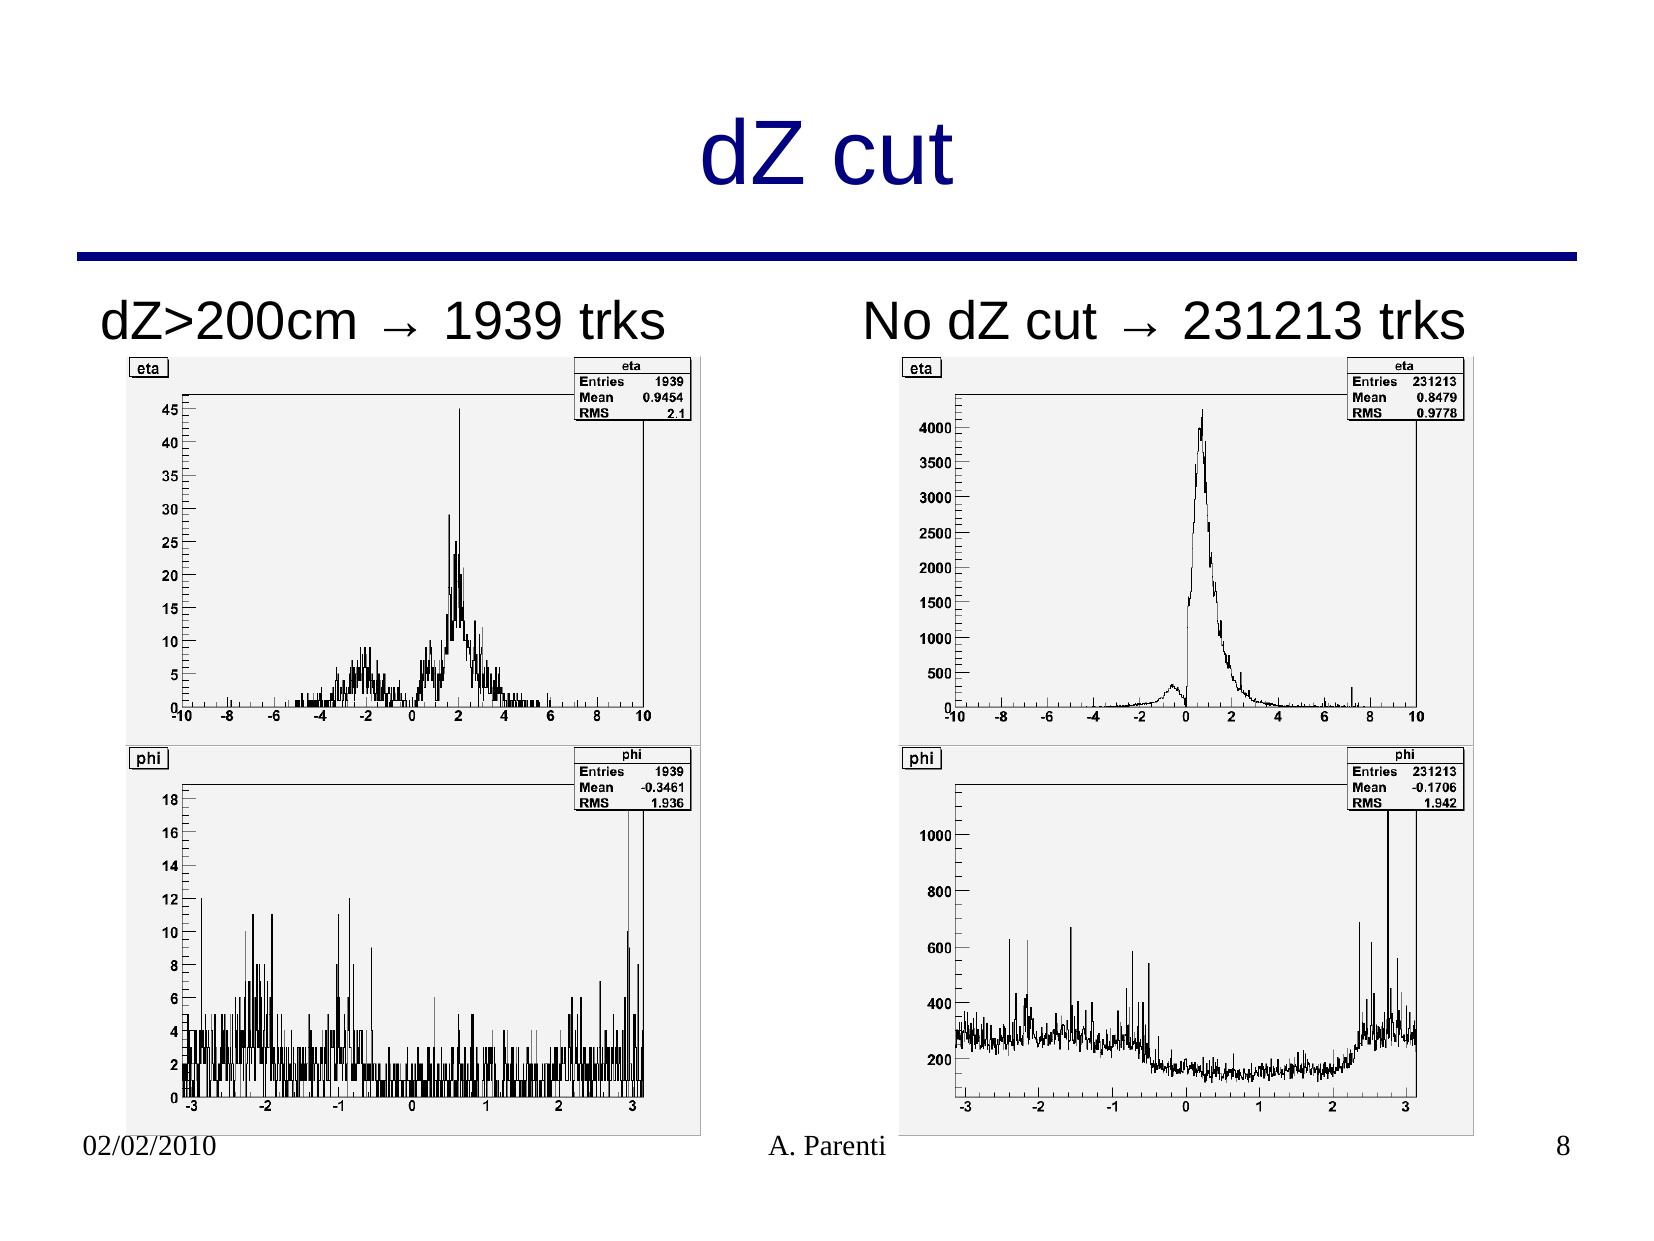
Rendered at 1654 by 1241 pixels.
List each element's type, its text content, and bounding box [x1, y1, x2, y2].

list No dZ cut → 231213 trks [845, 290, 1572, 1094]
title dZ cut [82, 56, 1571, 250]
picture [897, 355, 1474, 1136]
list dZ>200cm → 1939 trks [82, 290, 809, 1094]
picture [124, 355, 701, 1136]
